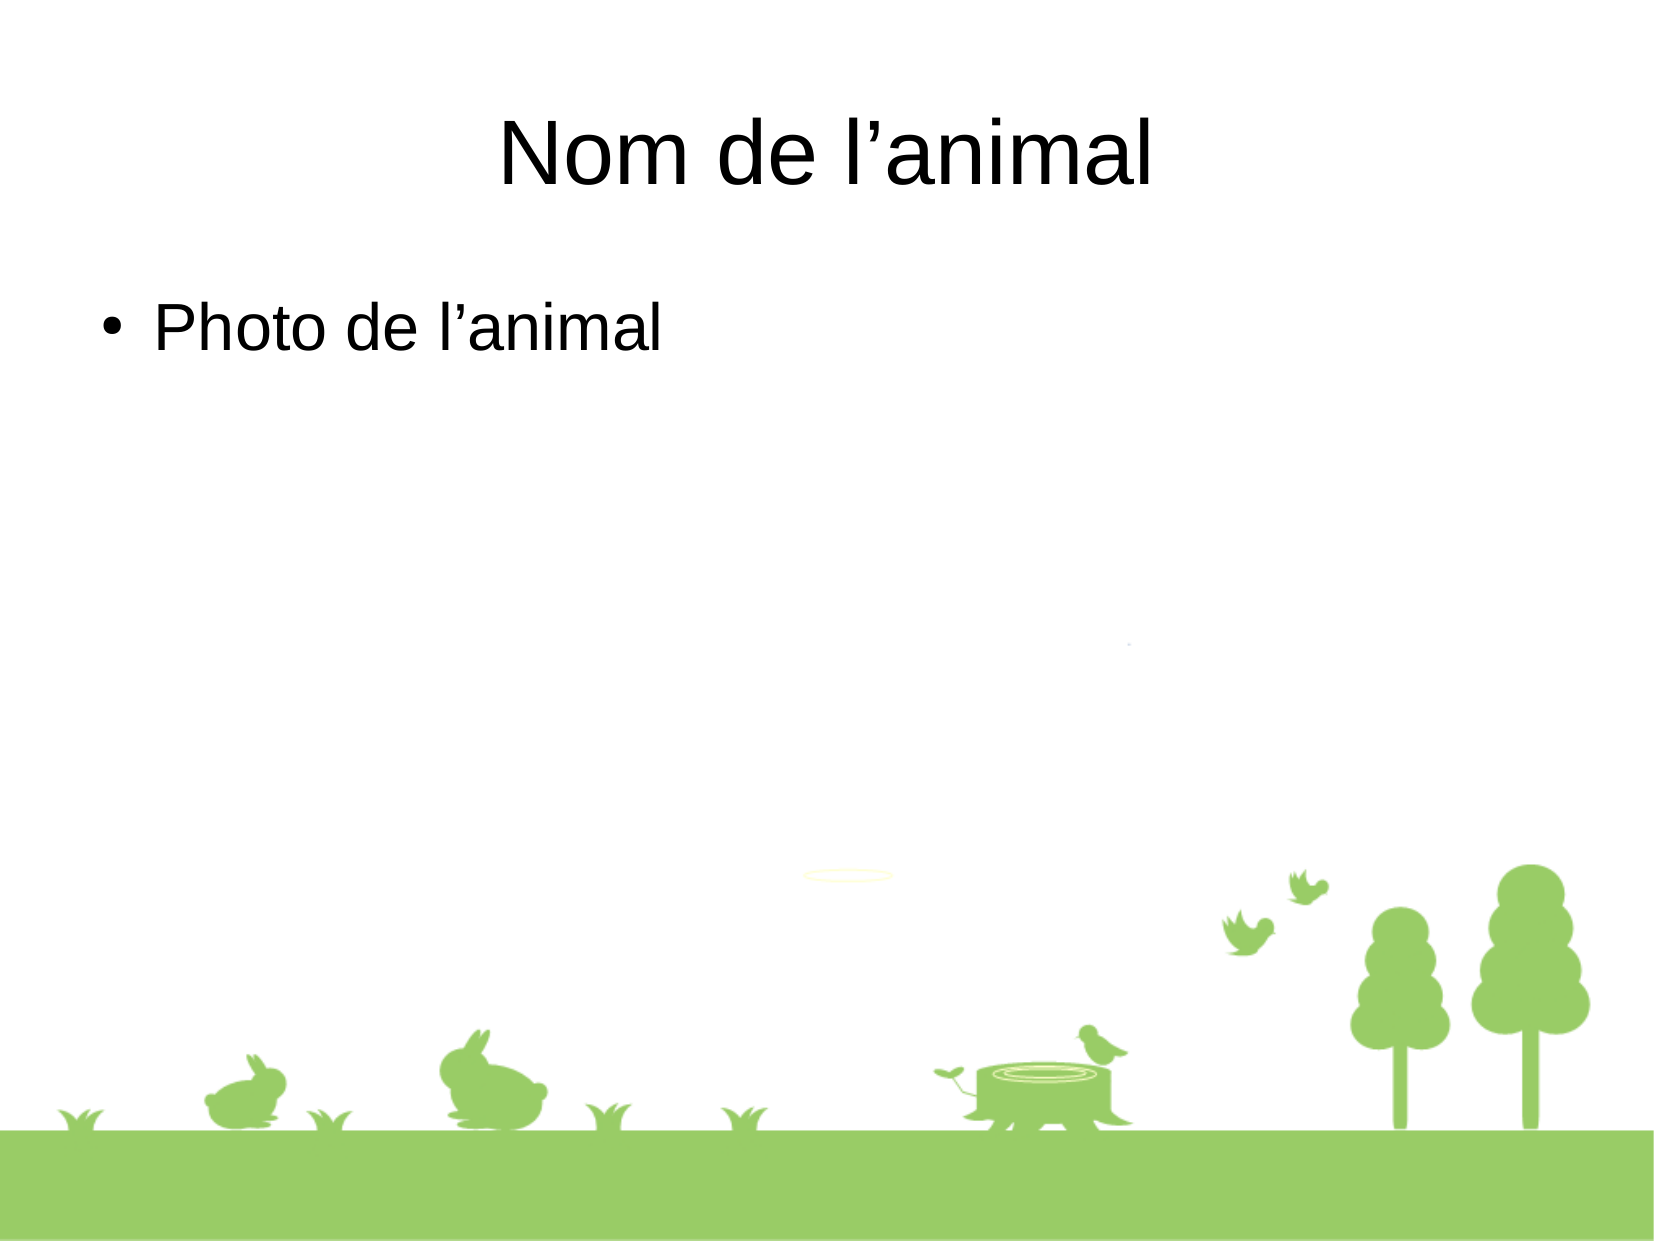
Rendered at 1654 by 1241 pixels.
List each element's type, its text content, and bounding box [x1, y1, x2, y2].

title Nom de l’animal [82, 49, 1571, 257]
list Photo de l’animal [82, 290, 1571, 1010]
picture [0, 0, 1654, 1241]
